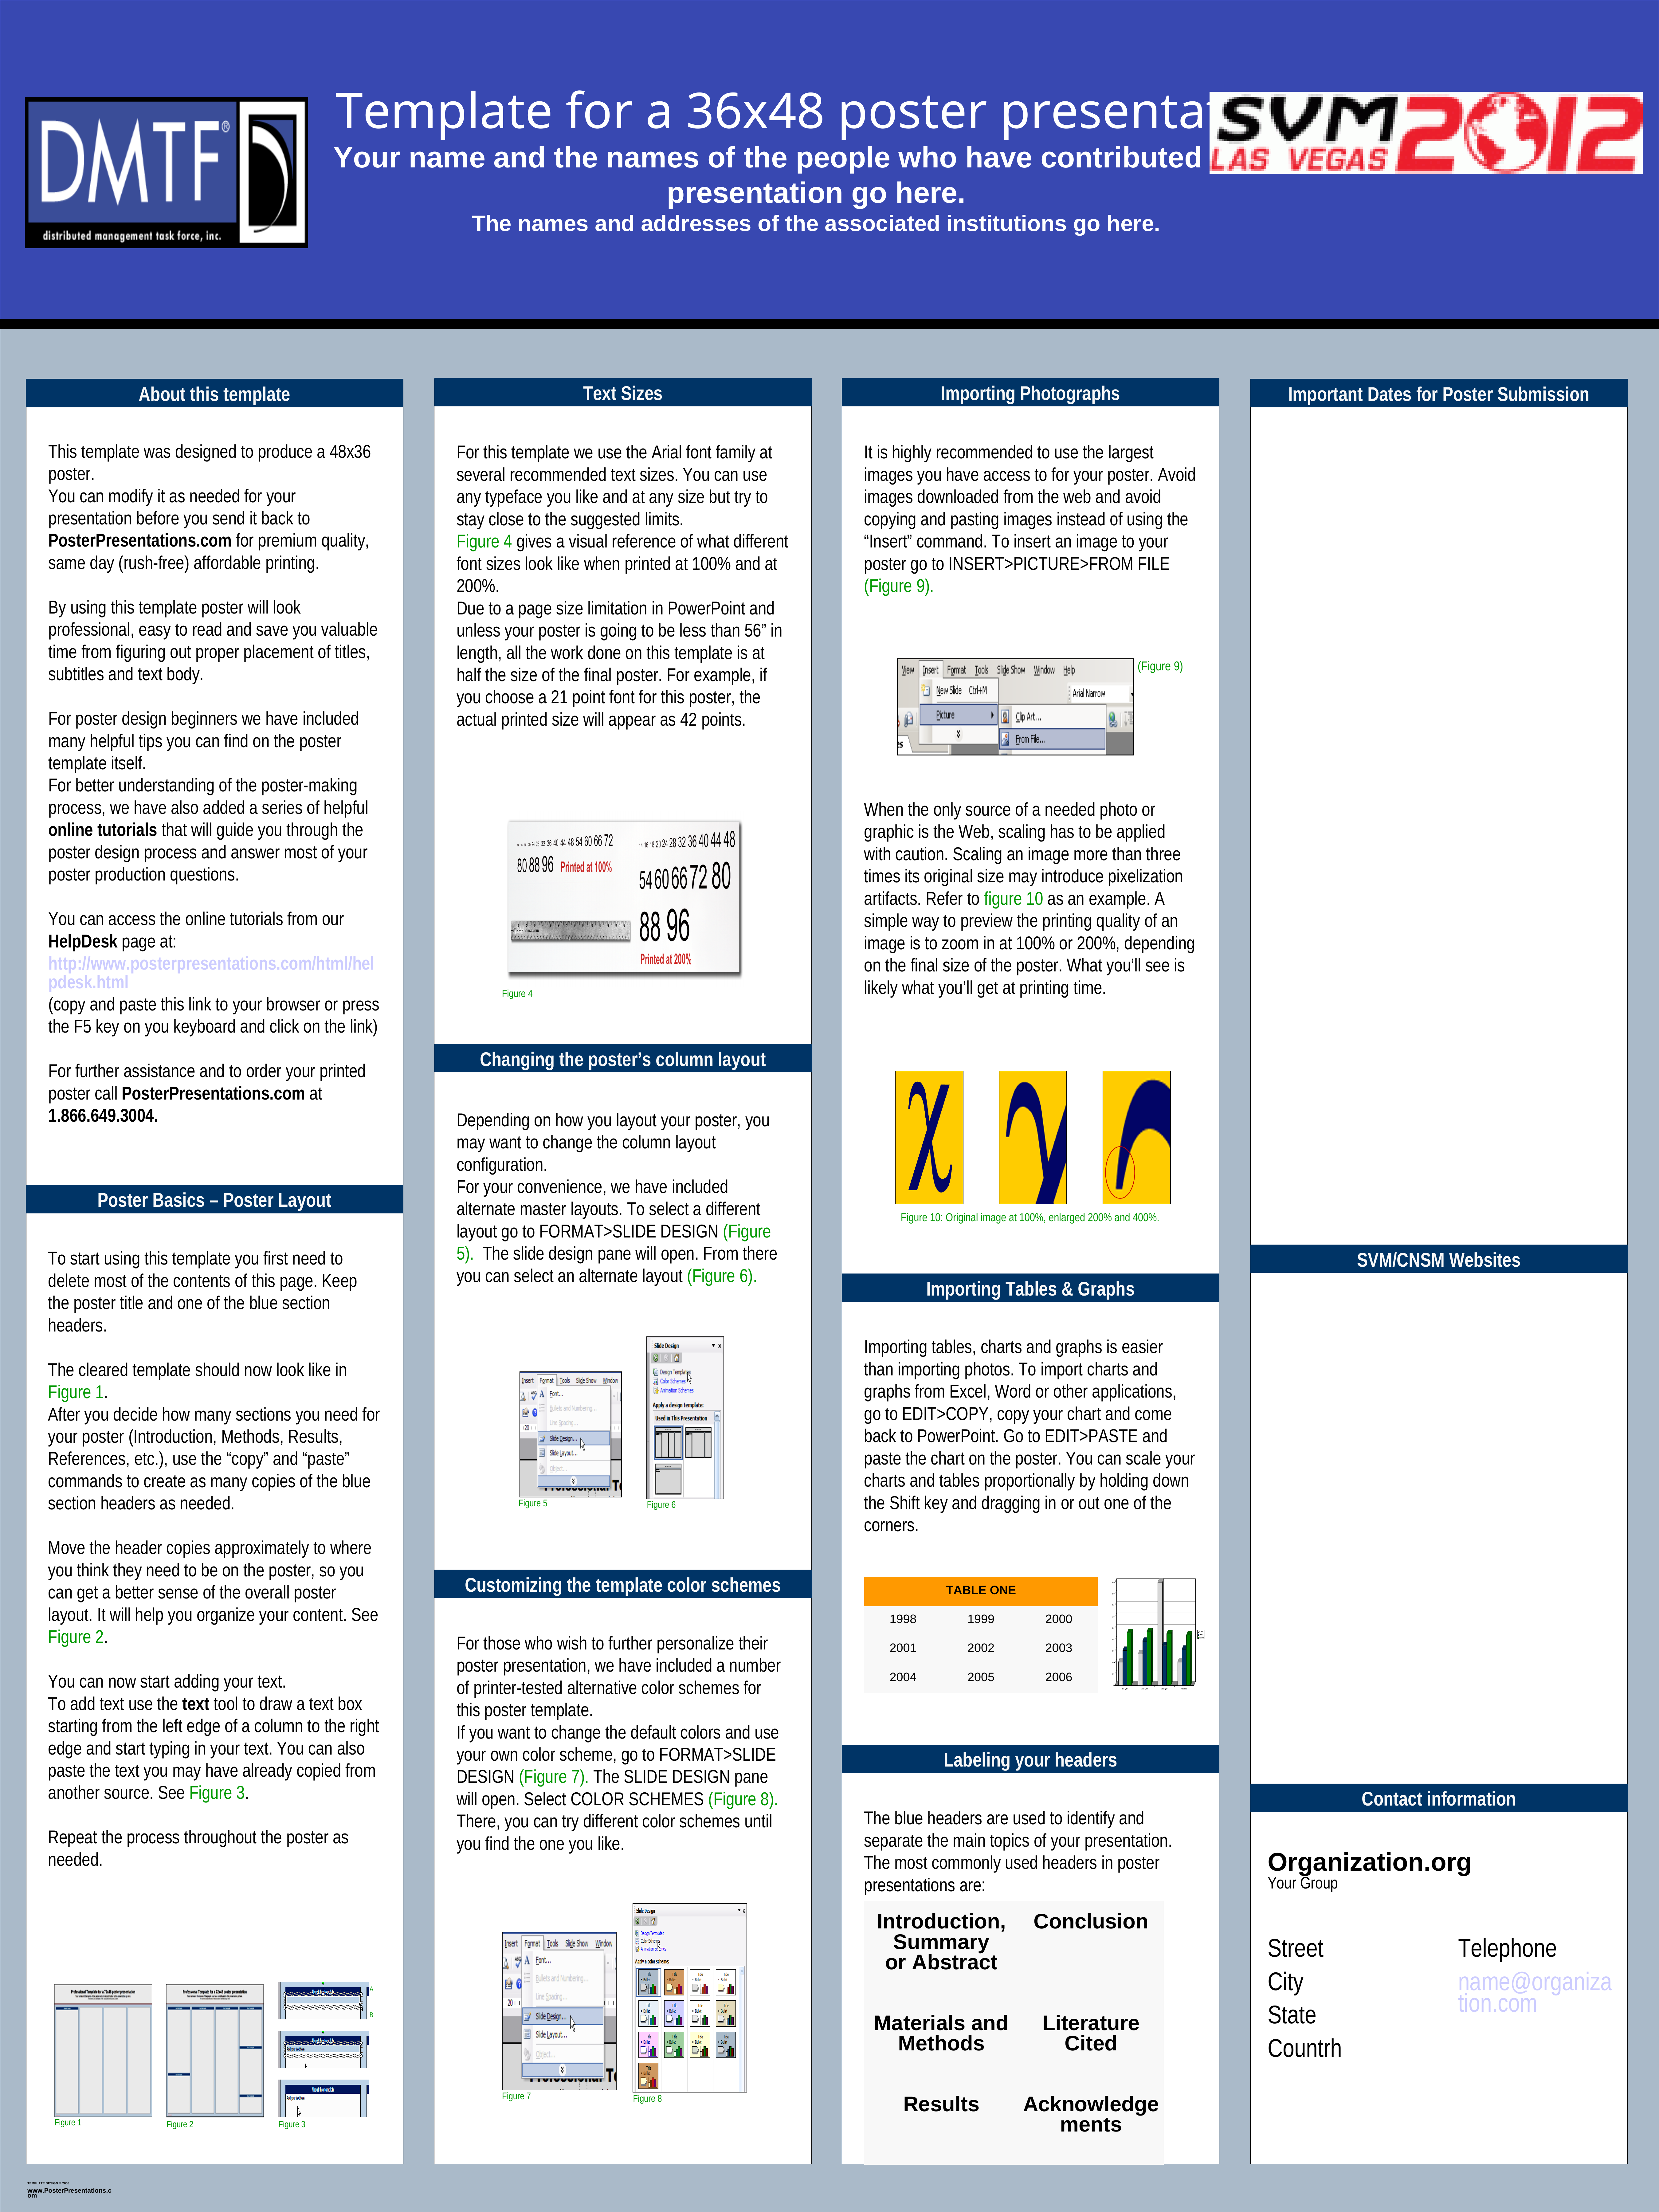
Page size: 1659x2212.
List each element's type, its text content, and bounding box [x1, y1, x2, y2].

text_box Figure 4 [502, 986, 747, 999]
text_box Text Sizes [434, 378, 812, 406]
table_cell 1998 [864, 1606, 942, 1635]
picture [1210, 92, 1643, 174]
chart [166, 1984, 264, 2117]
text_box Figure 2 [166, 2118, 238, 2129]
text_box Poster Basics – Poster Layout [26, 1185, 403, 1214]
text_box When the only source of a needed photo or graphic is the Web, scaling has to be applied with caution. Scaling an image more than three times its original size may introduce pixelization artifacts. Refer to figure 10 as an example. A simple way to preview the printing quality of an image is to zoom in at 100% or 200%, depending on the final size of the poster. What you’ll see is likely what you’ll get at printing time. [842, 775, 1219, 1020]
chart [1109, 1577, 1206, 1692]
picture [502, 811, 747, 986]
table_header Conclusion [1019, 1901, 1164, 2002]
text_box Figure 6 [647, 1498, 703, 1510]
text_box Figure 3 [278, 2118, 369, 2129]
picture [898, 659, 1133, 755]
picture [1103, 1071, 1171, 1204]
chart [278, 1982, 369, 2019]
table_cell 2006 [1020, 1664, 1098, 1693]
text_box Depending on how you layout your poster, you may want to change the column layout configuration. For your convenience, we have included alternate master layouts. To select a different layout go to FORMAT>SLIDE DESIGN (Figure 5). The slide design pane will open. From there you can select an alternate layout (Figure 6). [434, 1085, 812, 1308]
table_cell Telephone name@organization.com [1441, 1911, 1628, 2130]
table_header Organization.org Your Group [1250, 1823, 1628, 1911]
text_box It is highly recommended to use the largest images you have access to for your poster. Avoid images downloaded from the web and avoid copying and pasting images instead of using the “Insert” command. To insert an image to your poster go to INSERT>PICTURE>FROM FILE (Figure 9). [842, 418, 1219, 618]
text_box The blue headers are used to identify and separate the main topics of your presentation. The most commonly used headers in poster presentations are: [842, 1783, 1219, 1917]
text_box Importing Tables & Graphs [842, 1273, 1219, 1302]
text_box Figure 5 [518, 1497, 574, 1508]
table_cell 2001 [864, 1635, 942, 1664]
text_box (Figure 9) [1133, 655, 1197, 676]
table_cell Results [864, 2084, 1019, 2165]
text_box Labeling your headers [842, 1745, 1219, 1773]
picture [999, 1071, 1067, 1204]
text_box This template was designed to produce a 48x36 poster. You can modify it as needed for your presentation before you send it back to PosterPresentations.com for premium quality, same day (rush-free) affordable printing. By using this template poster will look professional, easy to read and save you valuable time from figuring out proper placement of titles, subtitles and text body. For poster design beginners we have included many helpful tips you can find on the poster template itself. For better understanding of the poster-making process, we have also added a series of helpful online tutorials that will guide you through the poster design process and answer most of your poster production questions. You can access the online tutorials from our HelpDesk page at: http://www.posterpresentations.com/html/helpdesk.html (copy and paste this link to your browser or press the F5 key on you keyboard and click on the link) For further assistance and to order your printed poster call PosterPresentations.com at 1.866.649.3004. [26, 417, 404, 1129]
text_box Important Dates for Poster Submission [1250, 379, 1628, 407]
table_cell 2005 [942, 1664, 1020, 1693]
text_box SVM/CNSM Websites [1250, 1245, 1628, 1273]
picture [896, 1071, 963, 1204]
table_header Introduction, Summary or Abstract [864, 1901, 1019, 2002]
table_cell 1999 [942, 1606, 1020, 1635]
table_cell 2003 [1020, 1635, 1098, 1664]
table_cell Materials and Methods [864, 2002, 1019, 2084]
text_box Figure 8 [633, 2092, 713, 2104]
text_box For this template we use the Arial font family at several recommended text sizes. You can use any typeface you like and at any size but try to stay close to the suggested limits. Figure 4 gives a visual reference of what different font sizes look like when printed at 100% and at 200%. Due to a page size limitation in PowerPoint and unless your poster is going to be less than 56” in length, all the work done on this template is at half the size of the final poster. For example, if you choose a 21 point font for this poster, the actual printed size will appear as 42 points. [434, 418, 812, 752]
text_box Importing tables, charts and graphs is easier than importing photos. To import charts and graphs from Excel, Word or other applications, go to EDIT>COPY, copy your chart and come back to PowerPoint. Go to EDIT>PASTE and paste the chart on the poster. You can scale your charts and tables proportionally by holding down the Shift key and dragging in or out one of the corners. [842, 1312, 1219, 1558]
text_box Figure 10: Original image at 100%, enlarged 200% and 400%. [896, 1207, 1171, 1226]
table_cell 2000 [1020, 1606, 1098, 1635]
table_cell Acknowledgements [1019, 2084, 1164, 2165]
picture [502, 1932, 616, 2090]
text_box Customizing the template color schemes [434, 1570, 812, 1598]
chart [278, 2080, 369, 2117]
chart [54, 1984, 152, 2117]
text_box Template for a 36x48 poster presentation Your name and the names of the people who have contributed to this presentation go here. The names and addresses of the associated institutions go here. [264, 76, 1369, 238]
text_box Importing Photographs [842, 378, 1219, 406]
chart [278, 2031, 369, 2068]
table_cell Street City State Countrh [1250, 1911, 1441, 2130]
picture [633, 1904, 747, 2092]
text_box A B [369, 1984, 376, 2019]
table_cell 2004 [864, 1664, 942, 1693]
table_cell 2002 [942, 1635, 1020, 1664]
table_header TABLE ONE [864, 1577, 1098, 1606]
picture [520, 1372, 622, 1497]
picture [25, 97, 308, 248]
text_box Figure 7 [502, 2090, 564, 2102]
table_cell Literature Cited [1019, 2002, 1164, 2084]
text_box Changing the poster’s column layout [434, 1044, 812, 1073]
text_box About this template [26, 379, 403, 407]
text_box To start using this template you first need to delete most of the contents of this page. Keep the poster title and one of the blue section headers. The cleared template should now look like in Figure 1. After you decide how many sections you need for your poster (Introduction, Methods, Results, References, etc.), use the “copy” and “paste” commands to create as many copies of the blue section headers as needed. Move the header copies approximately to where you think they need to be on the poster, so you can get a better sense of the overall poster layout. It will help you organize your content. See Figure 2. You can now start adding your text. To add text use the text tool to draw a text box starting from the left edge of a column to the right edge and start typing in your text. You can also paste the text you may have already copied from another source. See Figure 3. Repeat the process throughout the poster as needed. [26, 1224, 403, 1892]
text_box Figure 1 [54, 2116, 126, 2128]
text_box Contact information [1250, 1783, 1628, 1812]
picture [647, 1337, 724, 1499]
text_box For those who wish to further personalize their poster presentation, we have included a number of printer-tested alternative color schemes for this poster template. If you want to change the default colors and use your own color scheme, go to FORMAT>SLIDE DESIGN (Figure 7). The SLIDE DESIGN pane will open. Select COLOR SCHEMES (Figure 8). There, you can try different color schemes until you find the one you like. [434, 1609, 812, 1876]
